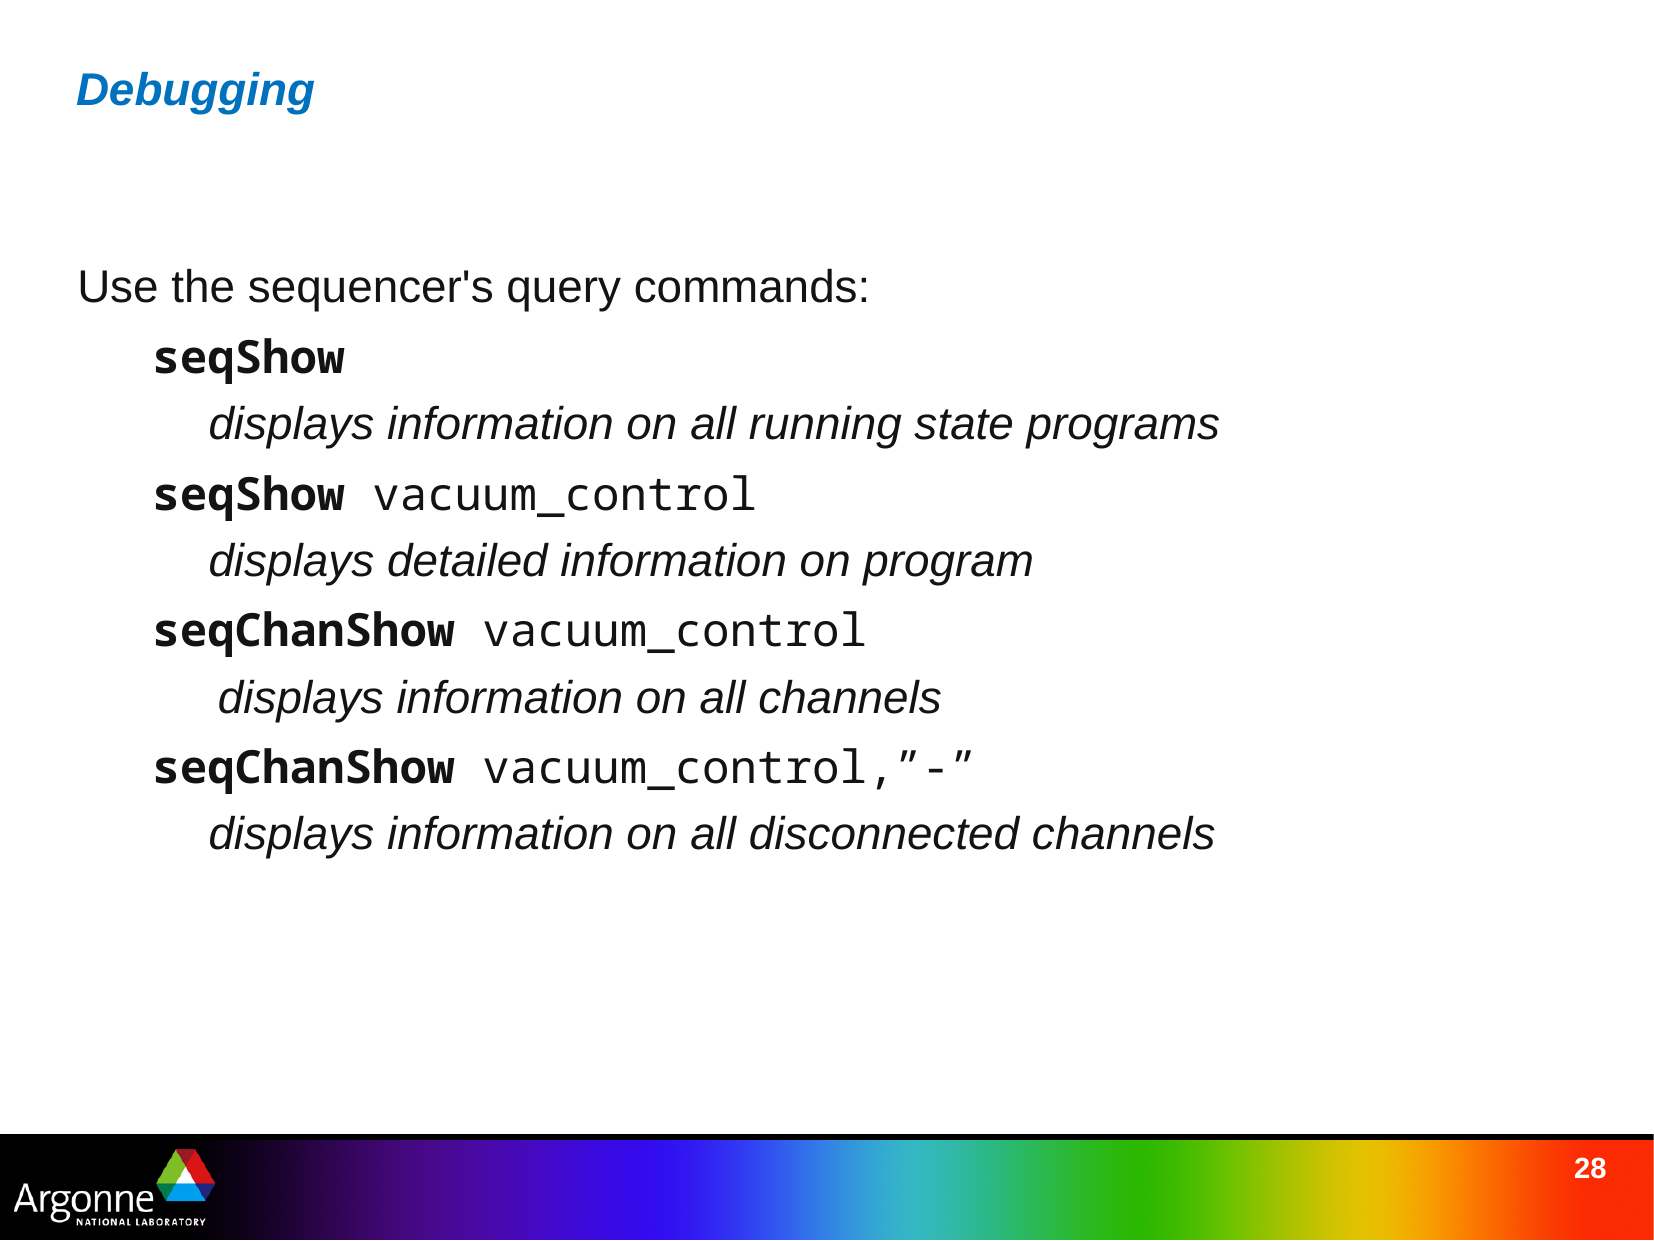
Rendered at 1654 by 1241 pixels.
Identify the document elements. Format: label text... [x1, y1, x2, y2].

picture [0, 1134, 1654, 1240]
title Debugging [61, 45, 1500, 123]
list Use the sequencer's query commands: seqShow displays information on all running state programs seqShow vacuum_control displays detailed information on program seqChanShow vacuum_control displays information on all channels seqChanShow vacuum_control,”-” displays information on all disconnected channels [62, 253, 1498, 1049]
